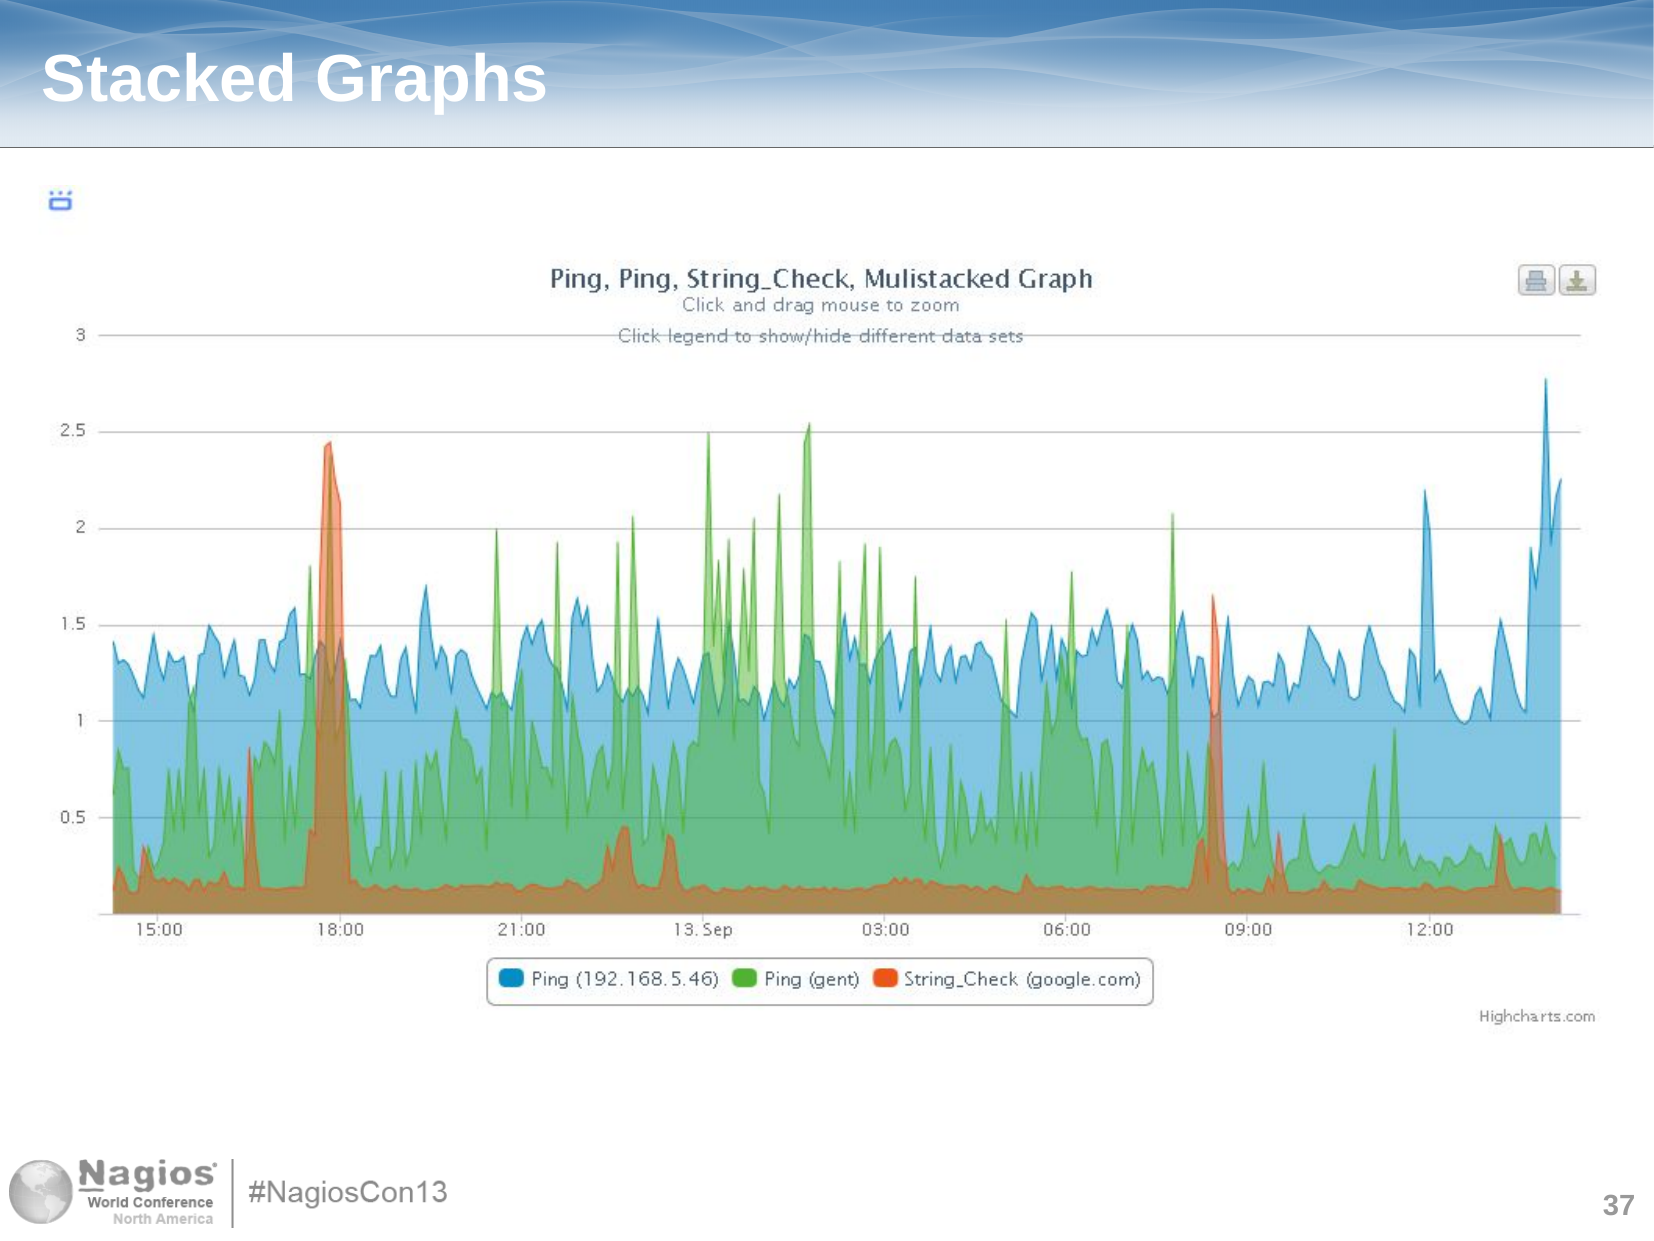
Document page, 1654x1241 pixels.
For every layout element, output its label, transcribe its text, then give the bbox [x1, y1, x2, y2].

picture [38, 185, 1613, 1092]
picture [9, 1159, 453, 1228]
title Stacked Graphs [41, 29, 1248, 127]
picture [0, 0, 1654, 147]
